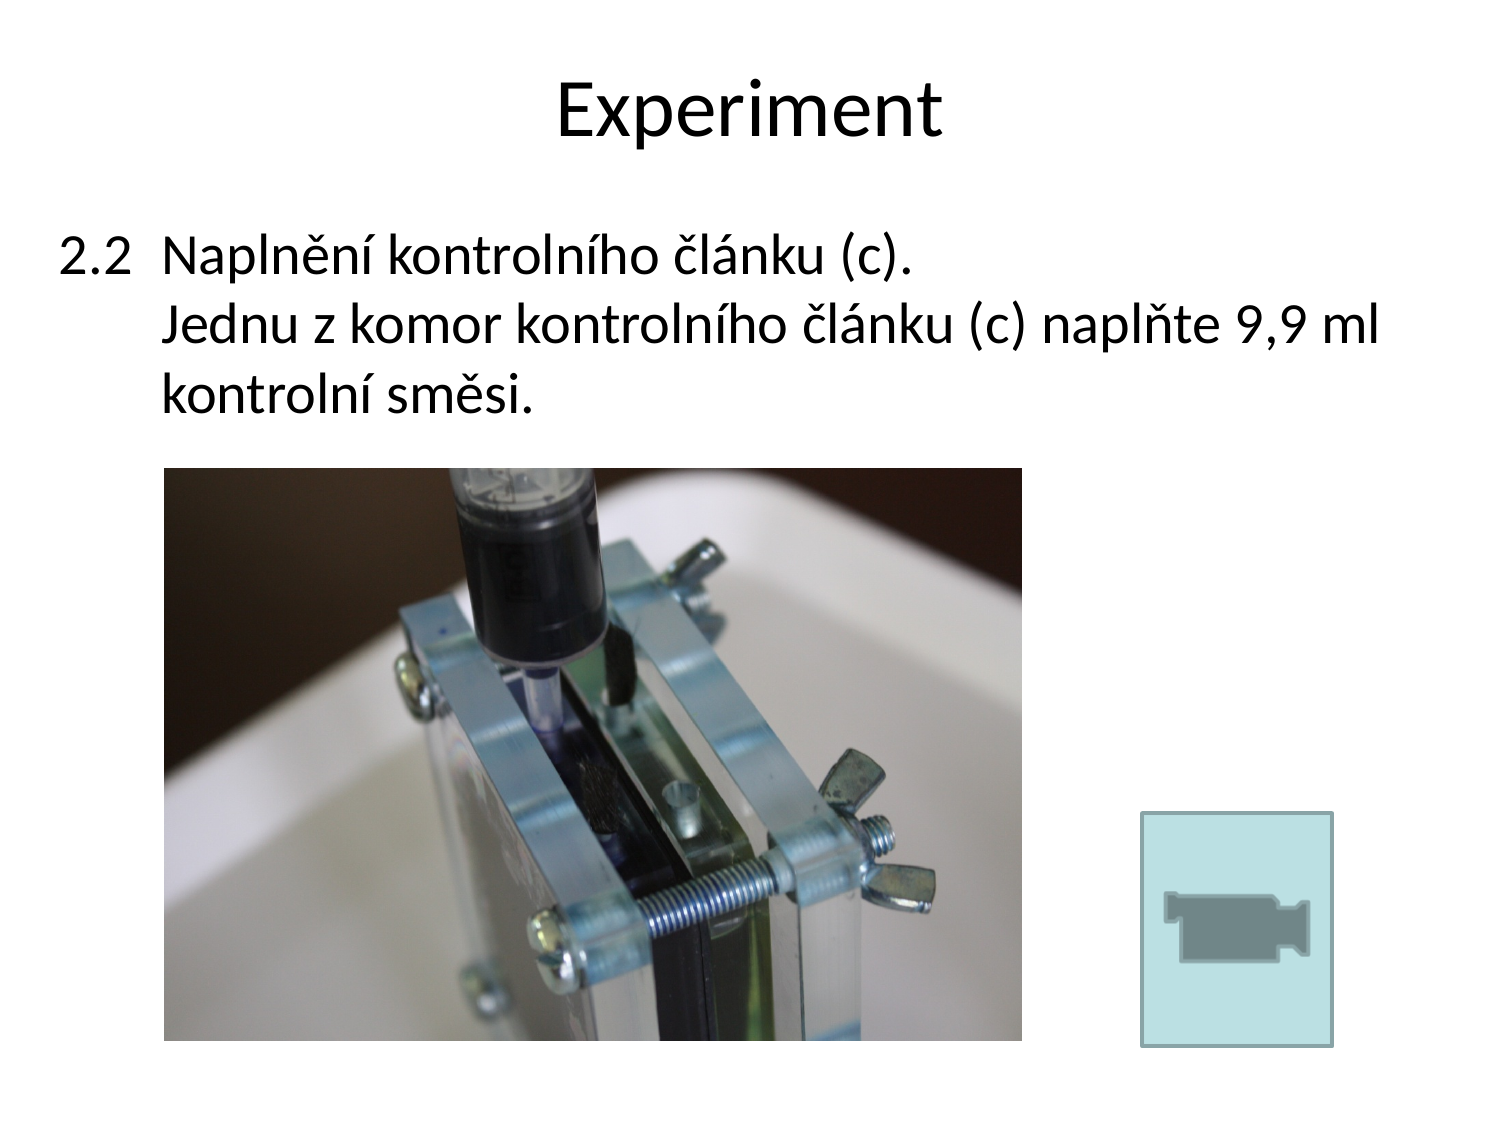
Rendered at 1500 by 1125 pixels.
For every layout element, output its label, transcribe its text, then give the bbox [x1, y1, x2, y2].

text_box 2.2 Naplnění kontrolního článku (c). Jednu z komor kontrolního článku (c) naplňte 9,9 ml kontrolní směsi. [44, 208, 1492, 434]
picture [164, 468, 1022, 1041]
title Experiment [75, 45, 1426, 161]
picture [1139, 810, 1335, 1049]
